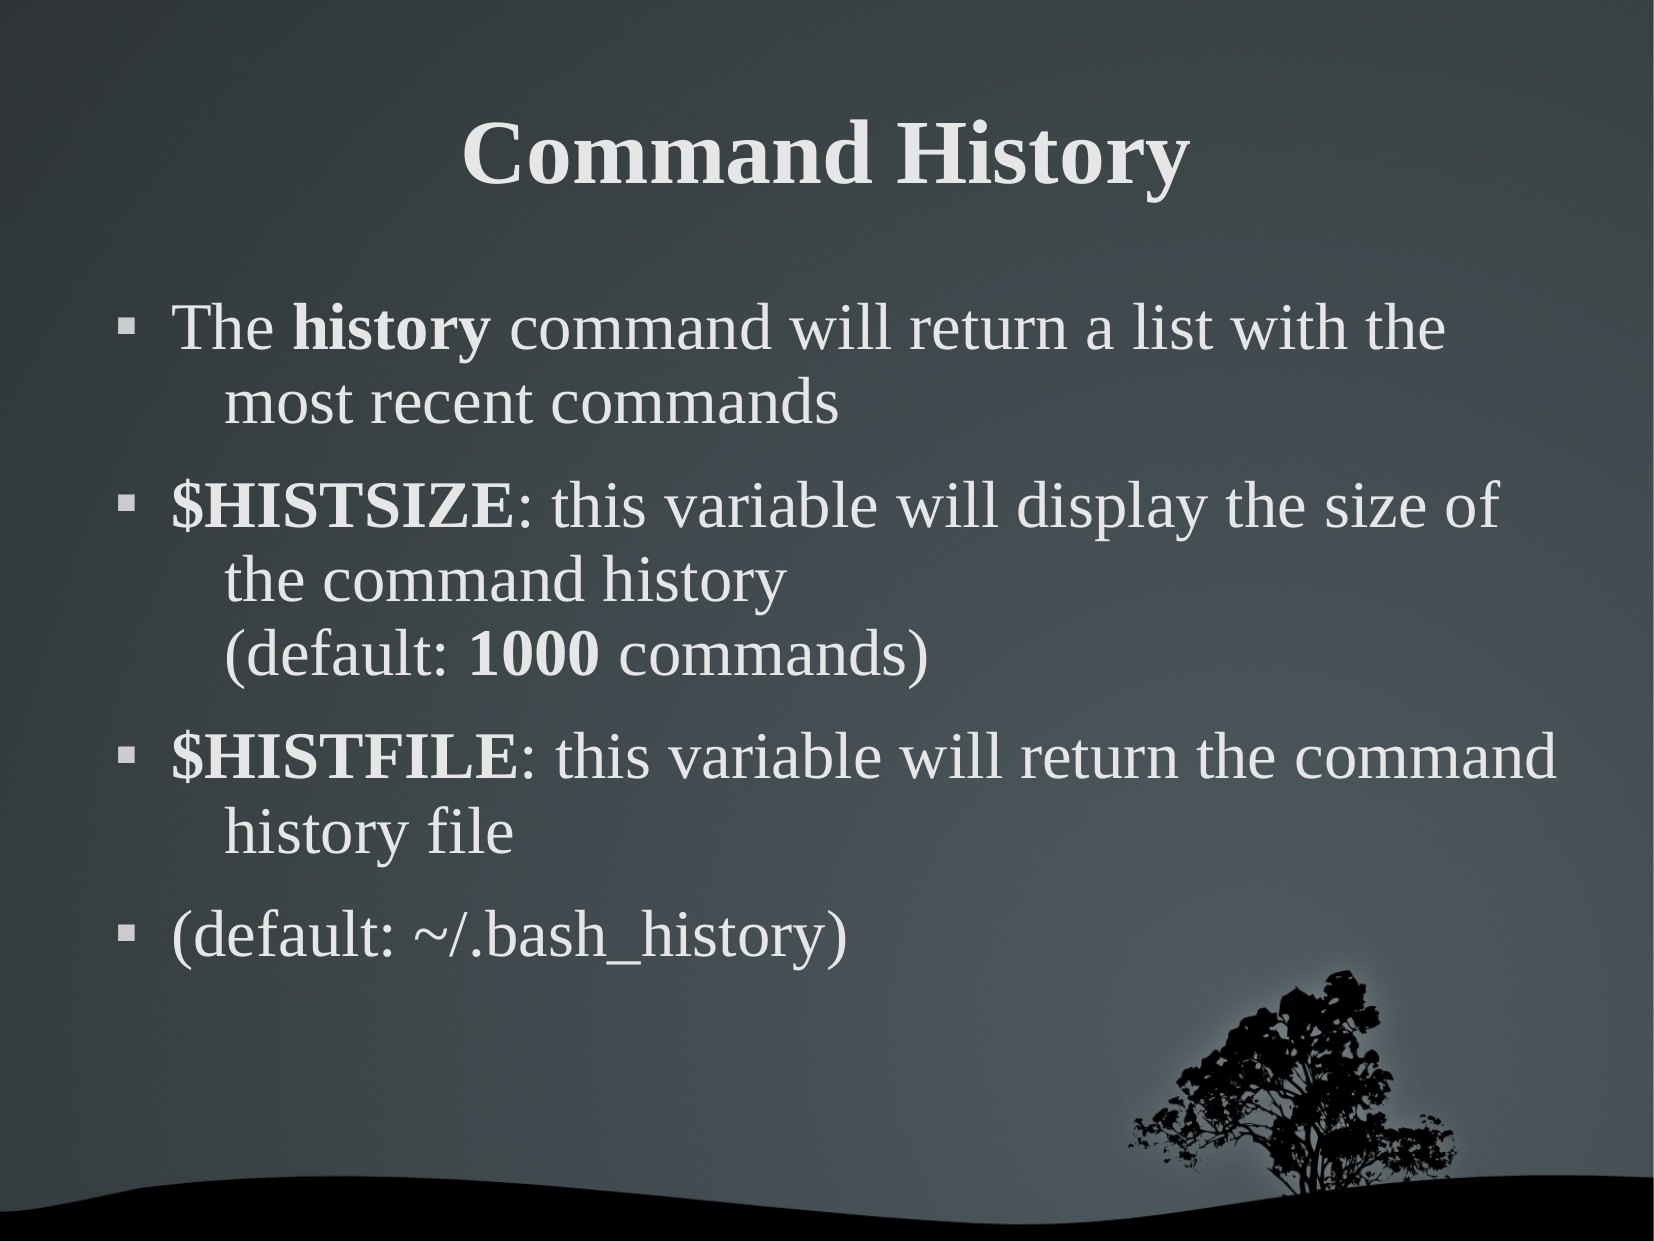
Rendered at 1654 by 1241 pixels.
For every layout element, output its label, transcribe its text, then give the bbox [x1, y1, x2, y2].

title Command History [82, 19, 1571, 287]
picture [0, 0, 1654, 1241]
list The history command will return a list with the most recent commands $HISTSIZE: this variable will display the size of the command history (default: 1000 commands) $HISTFILE: this variable will return the command history file (default: ~/.bash_history) [82, 290, 1571, 1109]
